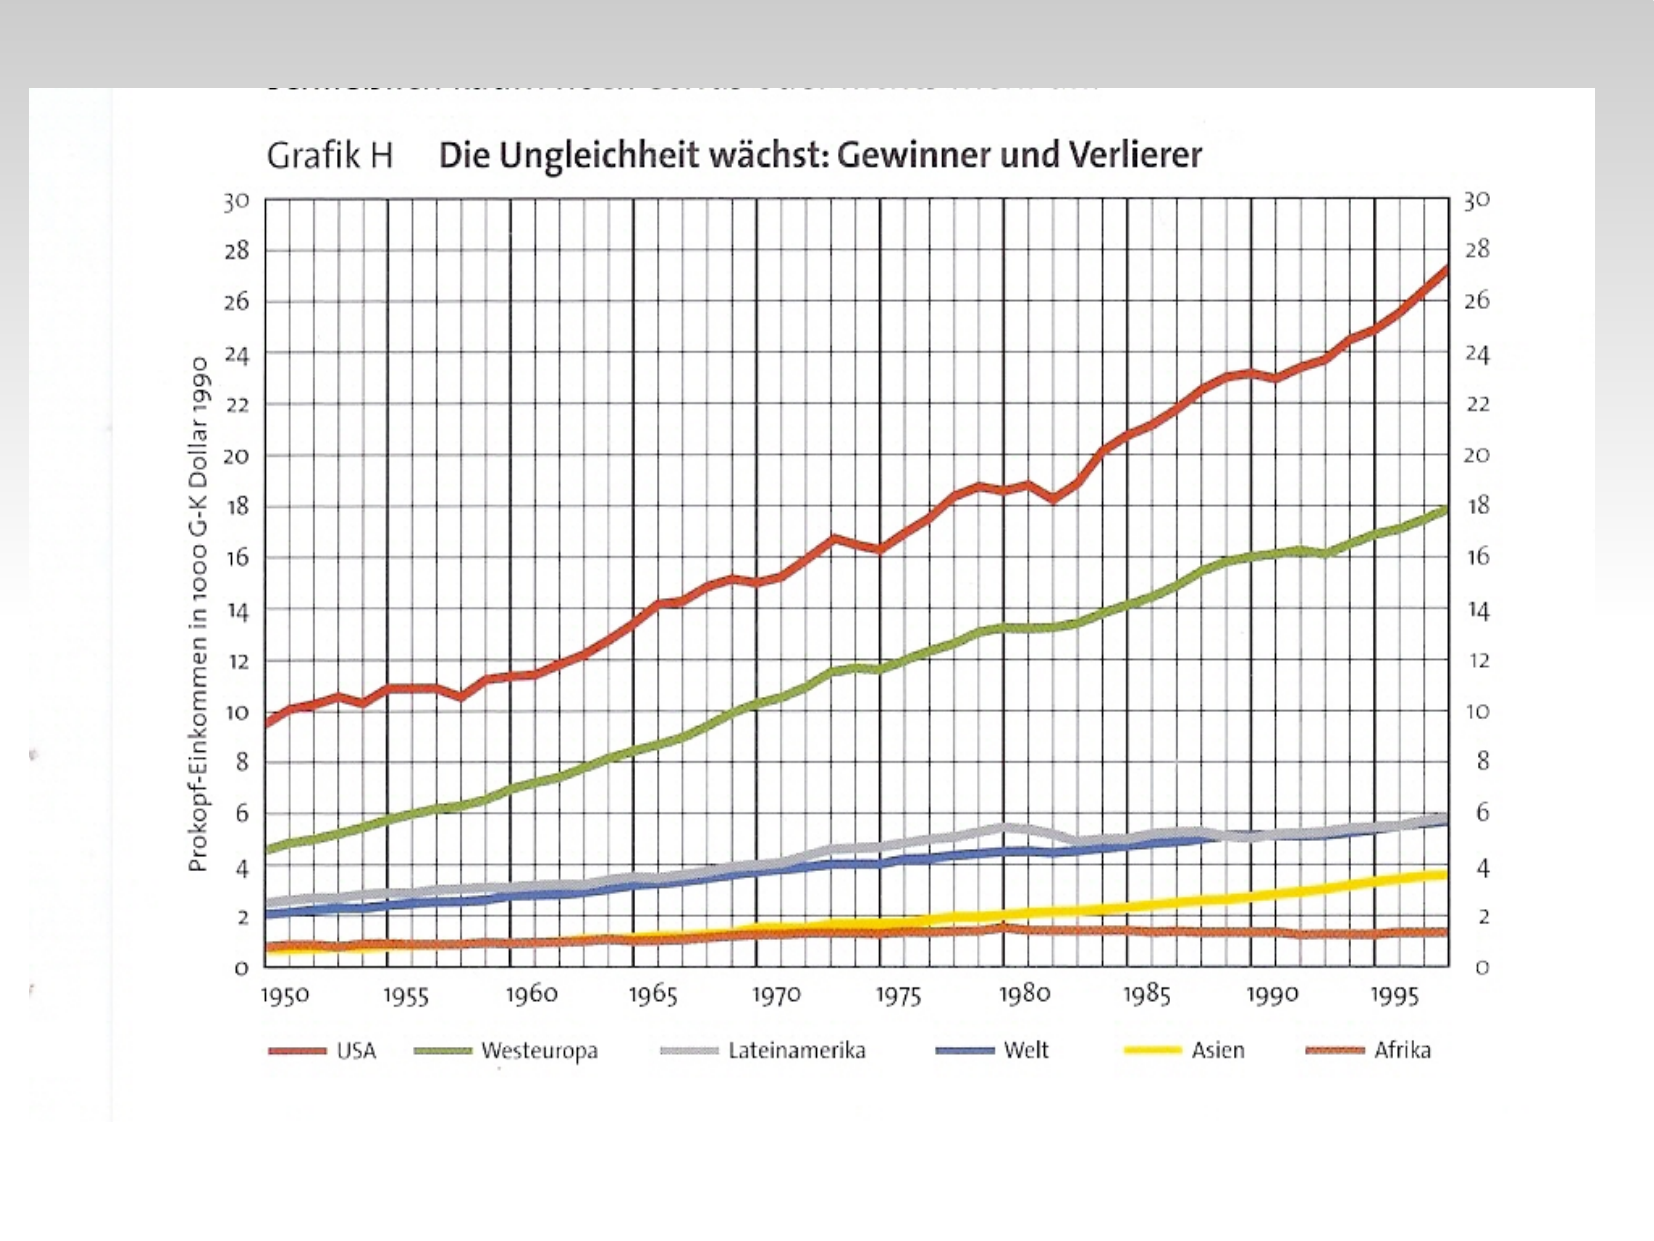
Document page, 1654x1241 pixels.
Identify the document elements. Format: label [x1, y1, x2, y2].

picture [29, 88, 1595, 1123]
